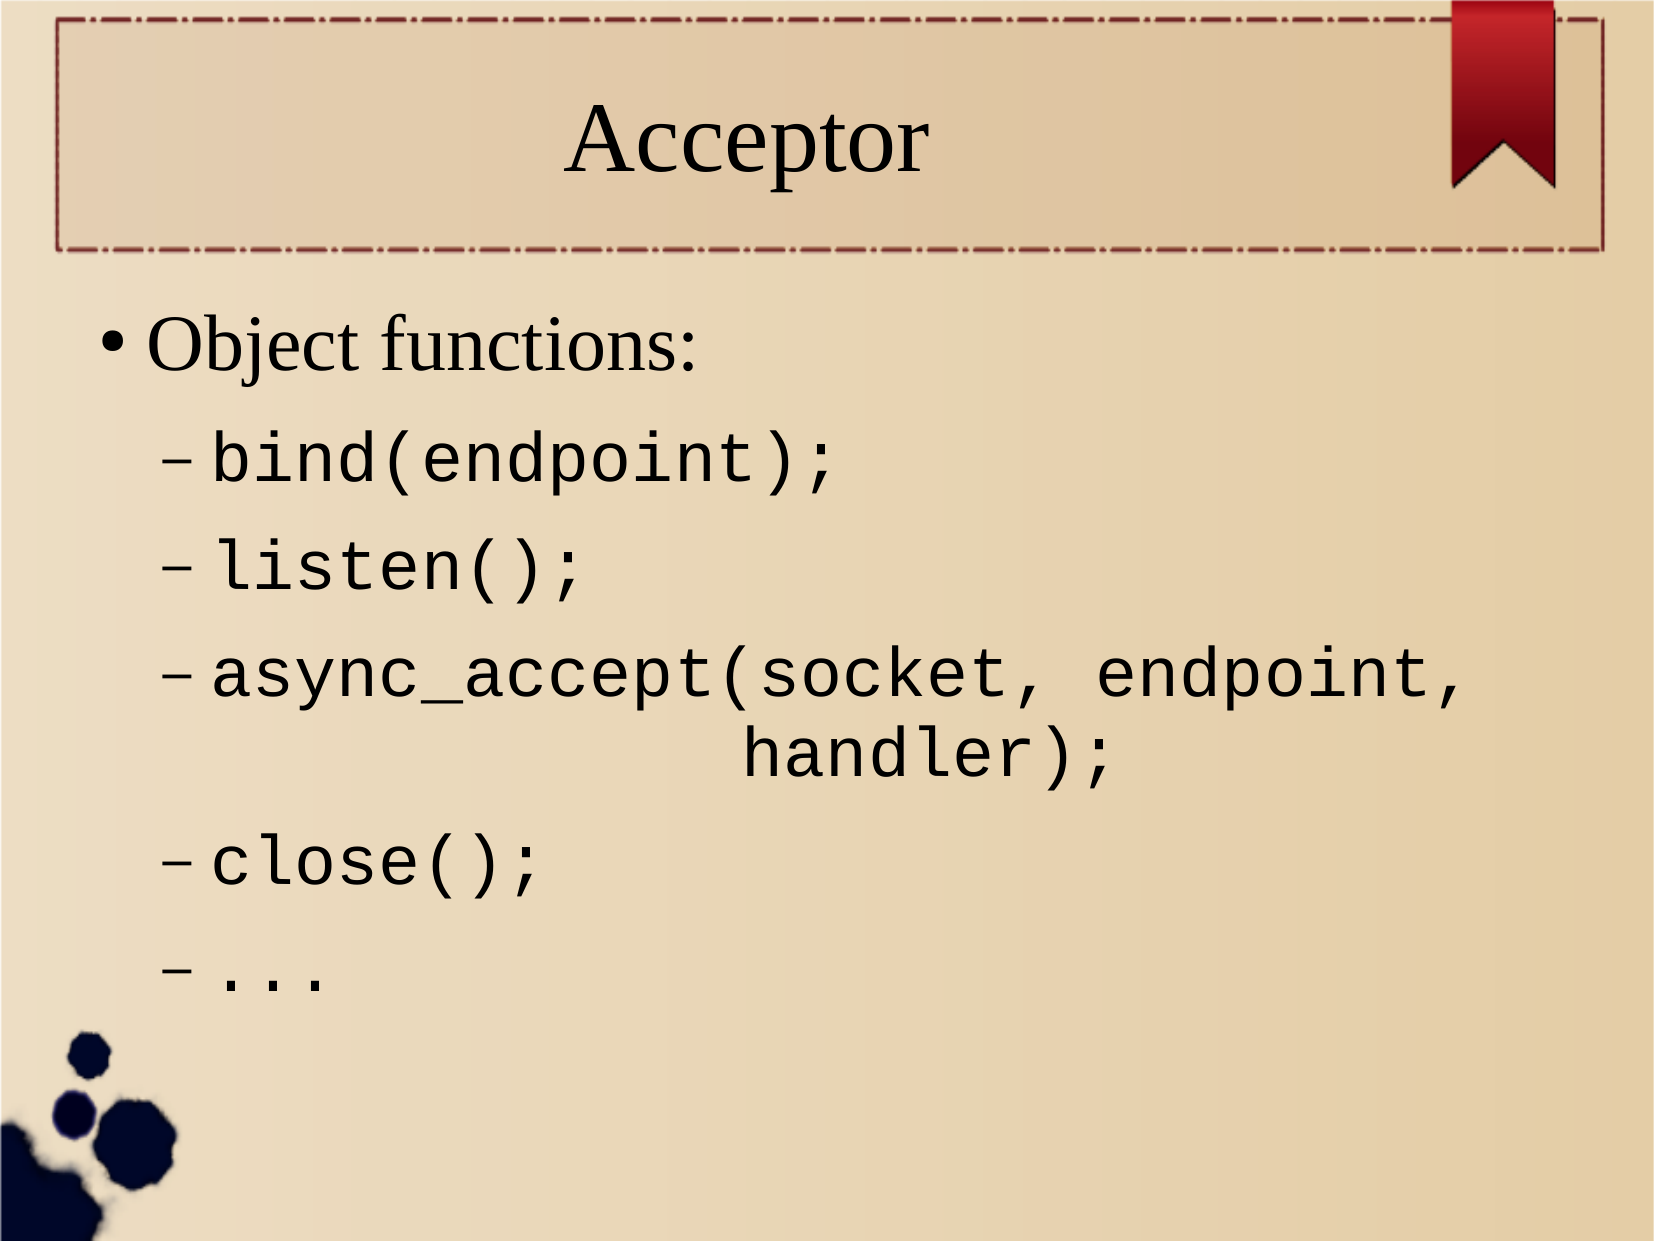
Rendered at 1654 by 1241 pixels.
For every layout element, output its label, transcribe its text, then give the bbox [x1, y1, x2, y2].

title Acceptor [82, 47, 1412, 229]
list Object functions: bind(endpoint); listen(); async_accept(socket, endpoint, handler); close(); ... [82, 299, 1571, 1019]
picture [0, 0, 1654, 1241]
